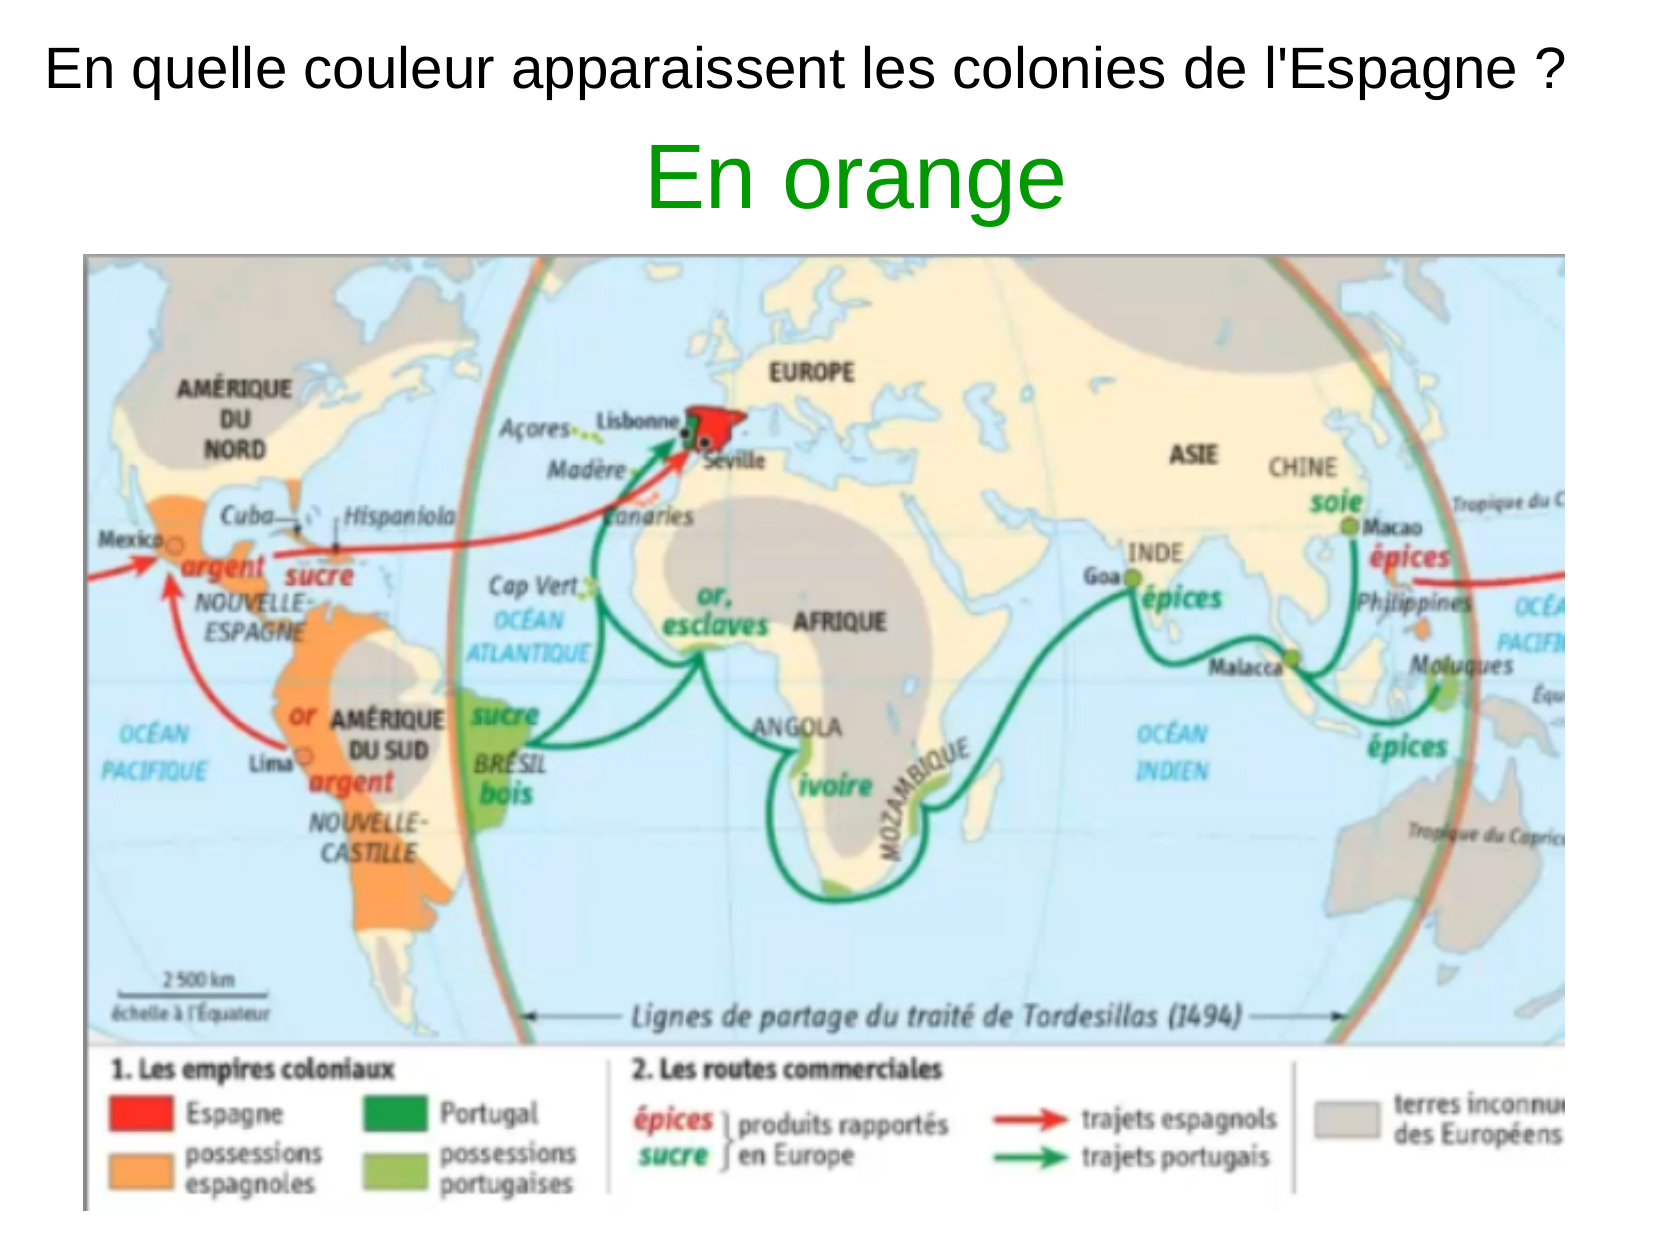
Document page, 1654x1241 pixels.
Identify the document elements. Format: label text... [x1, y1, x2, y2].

text_box En quelle couleur apparaissent les colonies de l'Espagne ? [29, 28, 1654, 109]
picture [83, 254, 1565, 1211]
text_box En orange [118, 118, 1595, 236]
